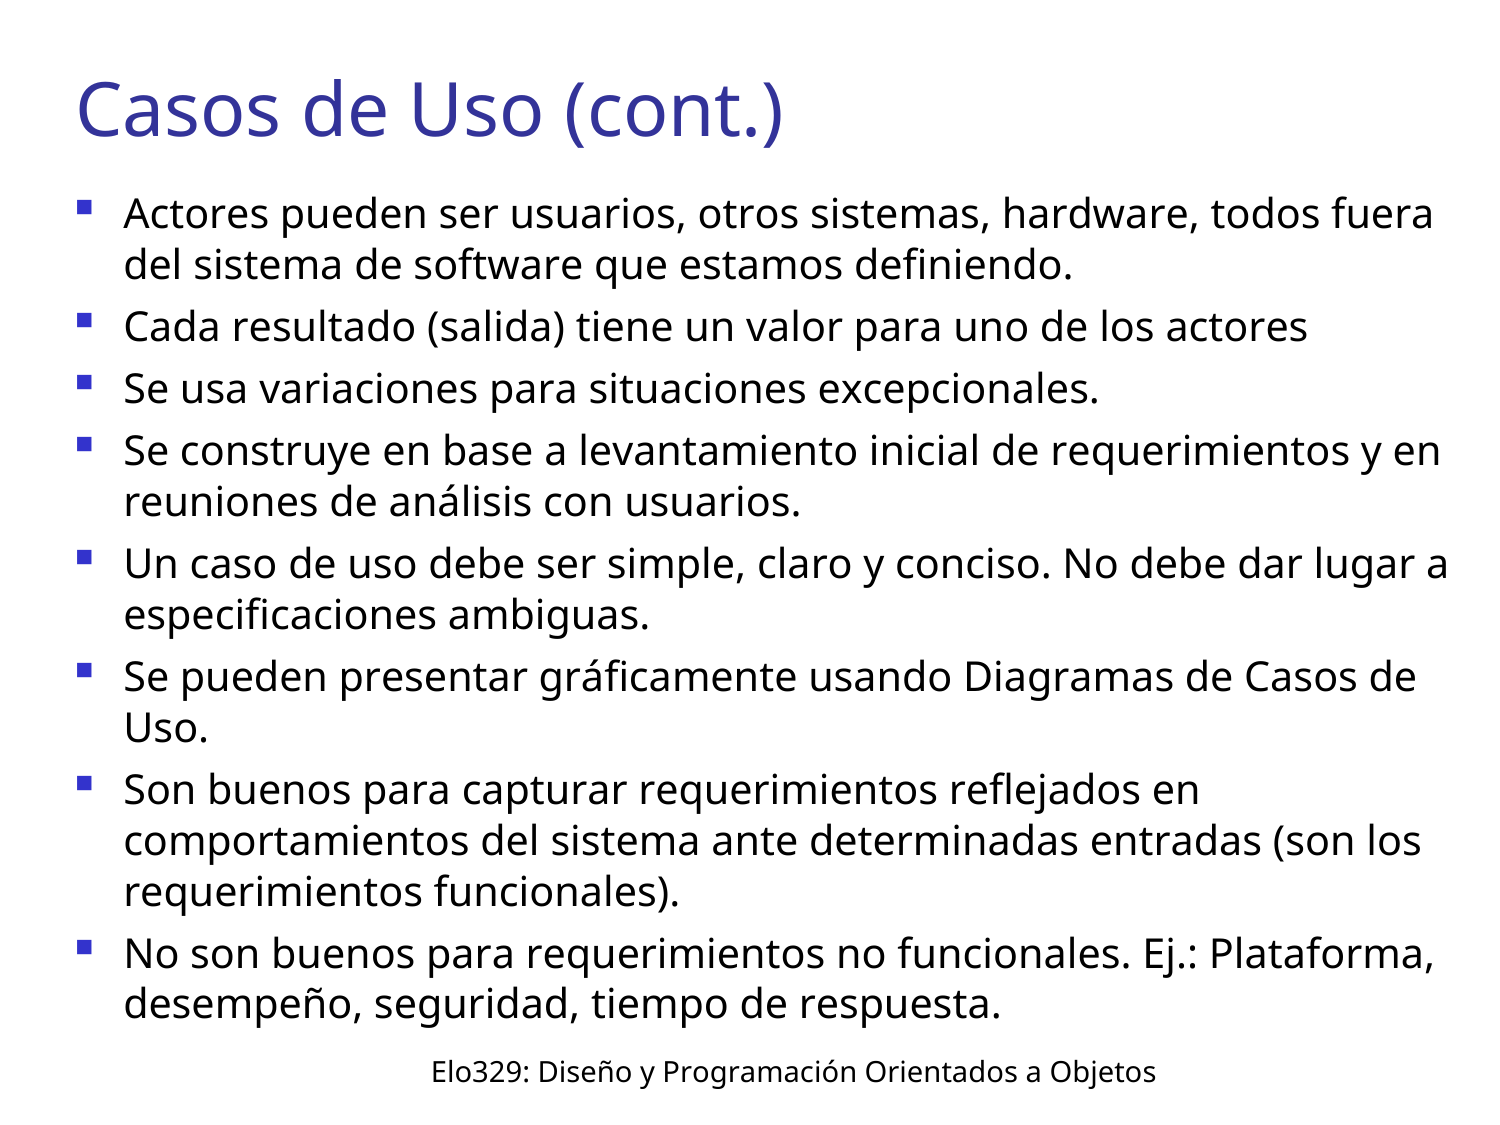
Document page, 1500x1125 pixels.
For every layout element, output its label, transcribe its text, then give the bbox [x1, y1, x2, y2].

list Actores pueden ser usuarios, otros sistemas, hardware, todos fuera del sistema de software que estamos definiendo. Cada resultado (salida) tiene un valor para uno de los actores Se usa variaciones para situaciones excepcionales. Se construye en base a levantamiento inicial de requerimientos y en reuniones de análisis con usuarios. Un caso de uso debe ser simple, claro y conciso. No debe dar lugar a especificaciones ambiguas. Se pueden presentar gráficamente usando Diagramas de Casos de Uso. Son buenos para capturar requerimientos reflejados en comportamientos del sistema ante determinadas entradas (son los requerimientos funcionales). No son buenos para requerimientos no funcionales. Ej.: Plataforma, desempeño, seguridad, tiempo de respuesta. [75, 187, 1451, 1043]
title Casos de Uso (cont.)‏ [75, 25, 1449, 187]
